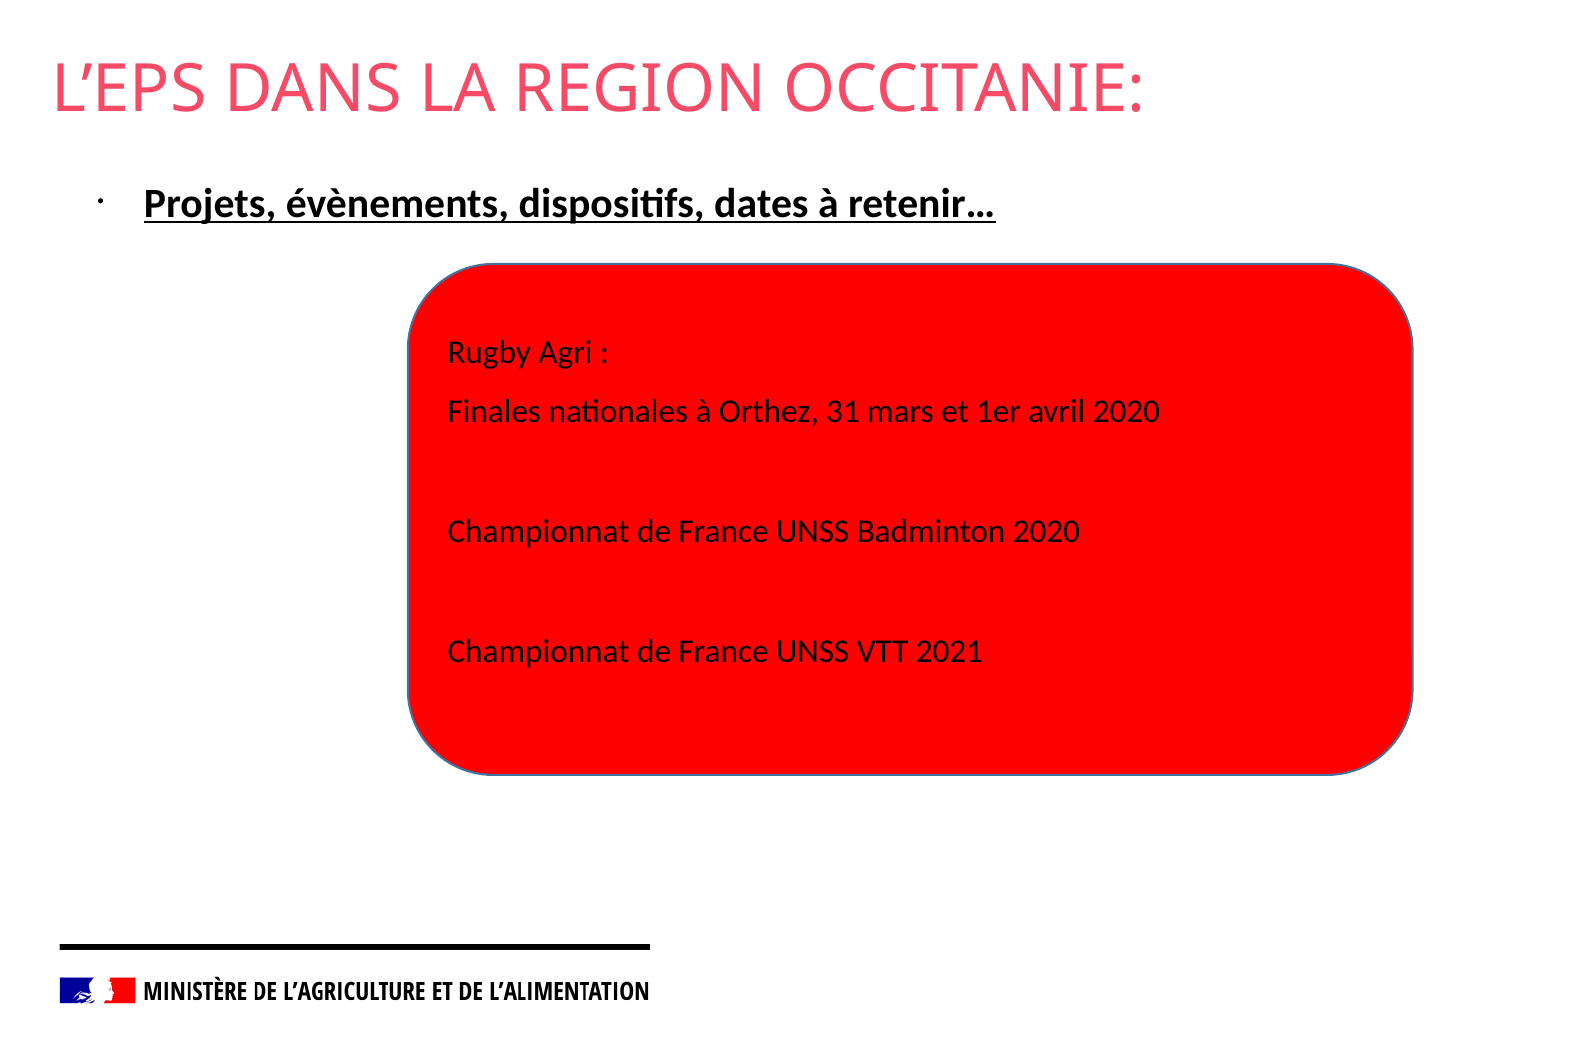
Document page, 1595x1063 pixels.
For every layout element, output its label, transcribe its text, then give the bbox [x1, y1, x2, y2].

text_box Rugby Agri : Finales nationales à Orthez, 31 mars et 1er avril 2020 Championnat de France UNSS Badminton 2020 Championnat de France UNSS VTT 2021 [407, 263, 1413, 775]
picture [59, 944, 650, 1004]
title L’EPS DANS LA REGION OCCITANIE: [36, 37, 1558, 230]
text_box Projets, évènements, dispositifs, dates à retenir… [82, 143, 1569, 924]
